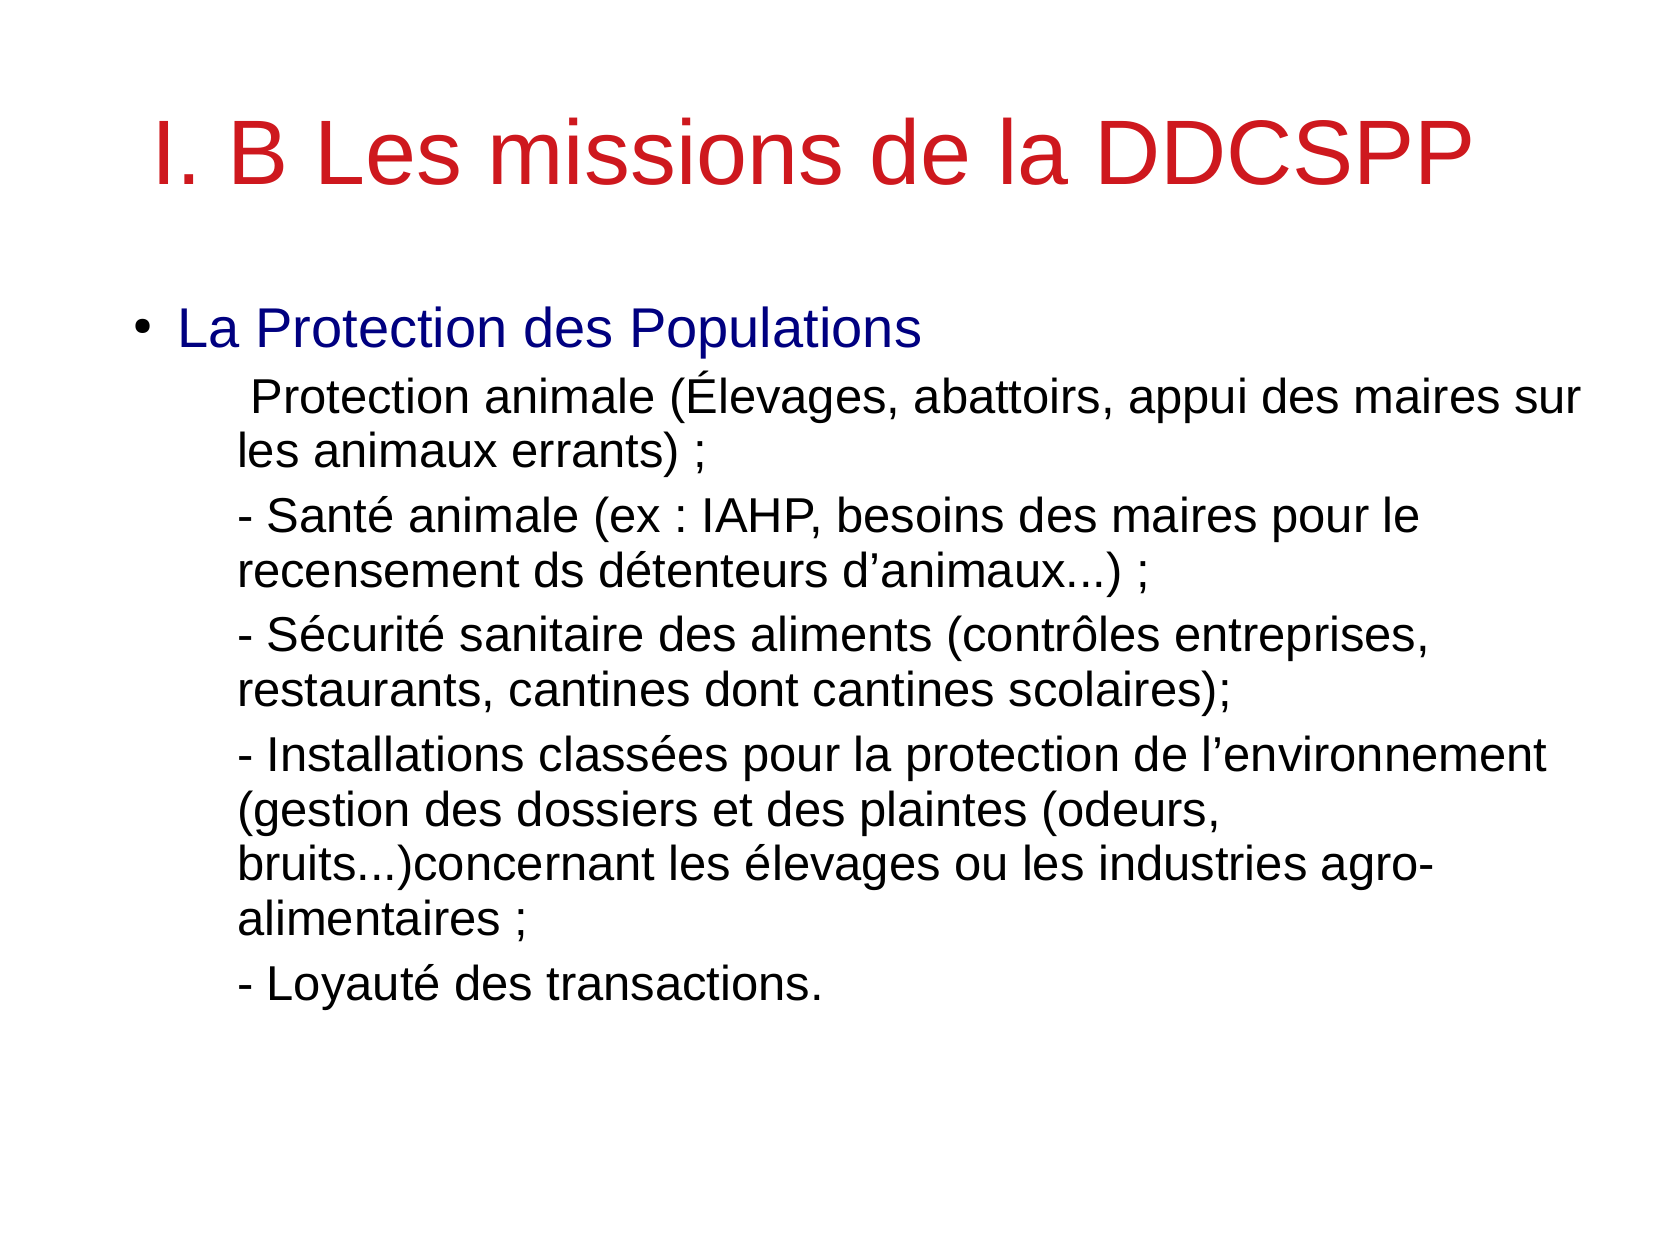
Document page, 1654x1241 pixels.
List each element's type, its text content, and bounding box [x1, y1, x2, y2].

list La Protection des Populations Protection animale (Élevages, abattoirs, appui des maires sur les animaux errants) ; - Santé animale (ex : IAHP, besoins des maires pour le recensement ds détenteurs d’animaux...) ; - Sécurité sanitaire des aliments (contrôles entreprises, restaurants, cantines dont cantines scolaires); - Installations classées pour la protection de l’environnement (gestion des dossiers et des plaintes (odeurs, bruits...)concernant les élevages ou les industries agro-alimentaires ; - Loyauté des transactions. [118, 296, 1607, 1016]
title I. B Les missions de la DDCSPP [82, 49, 1571, 257]
